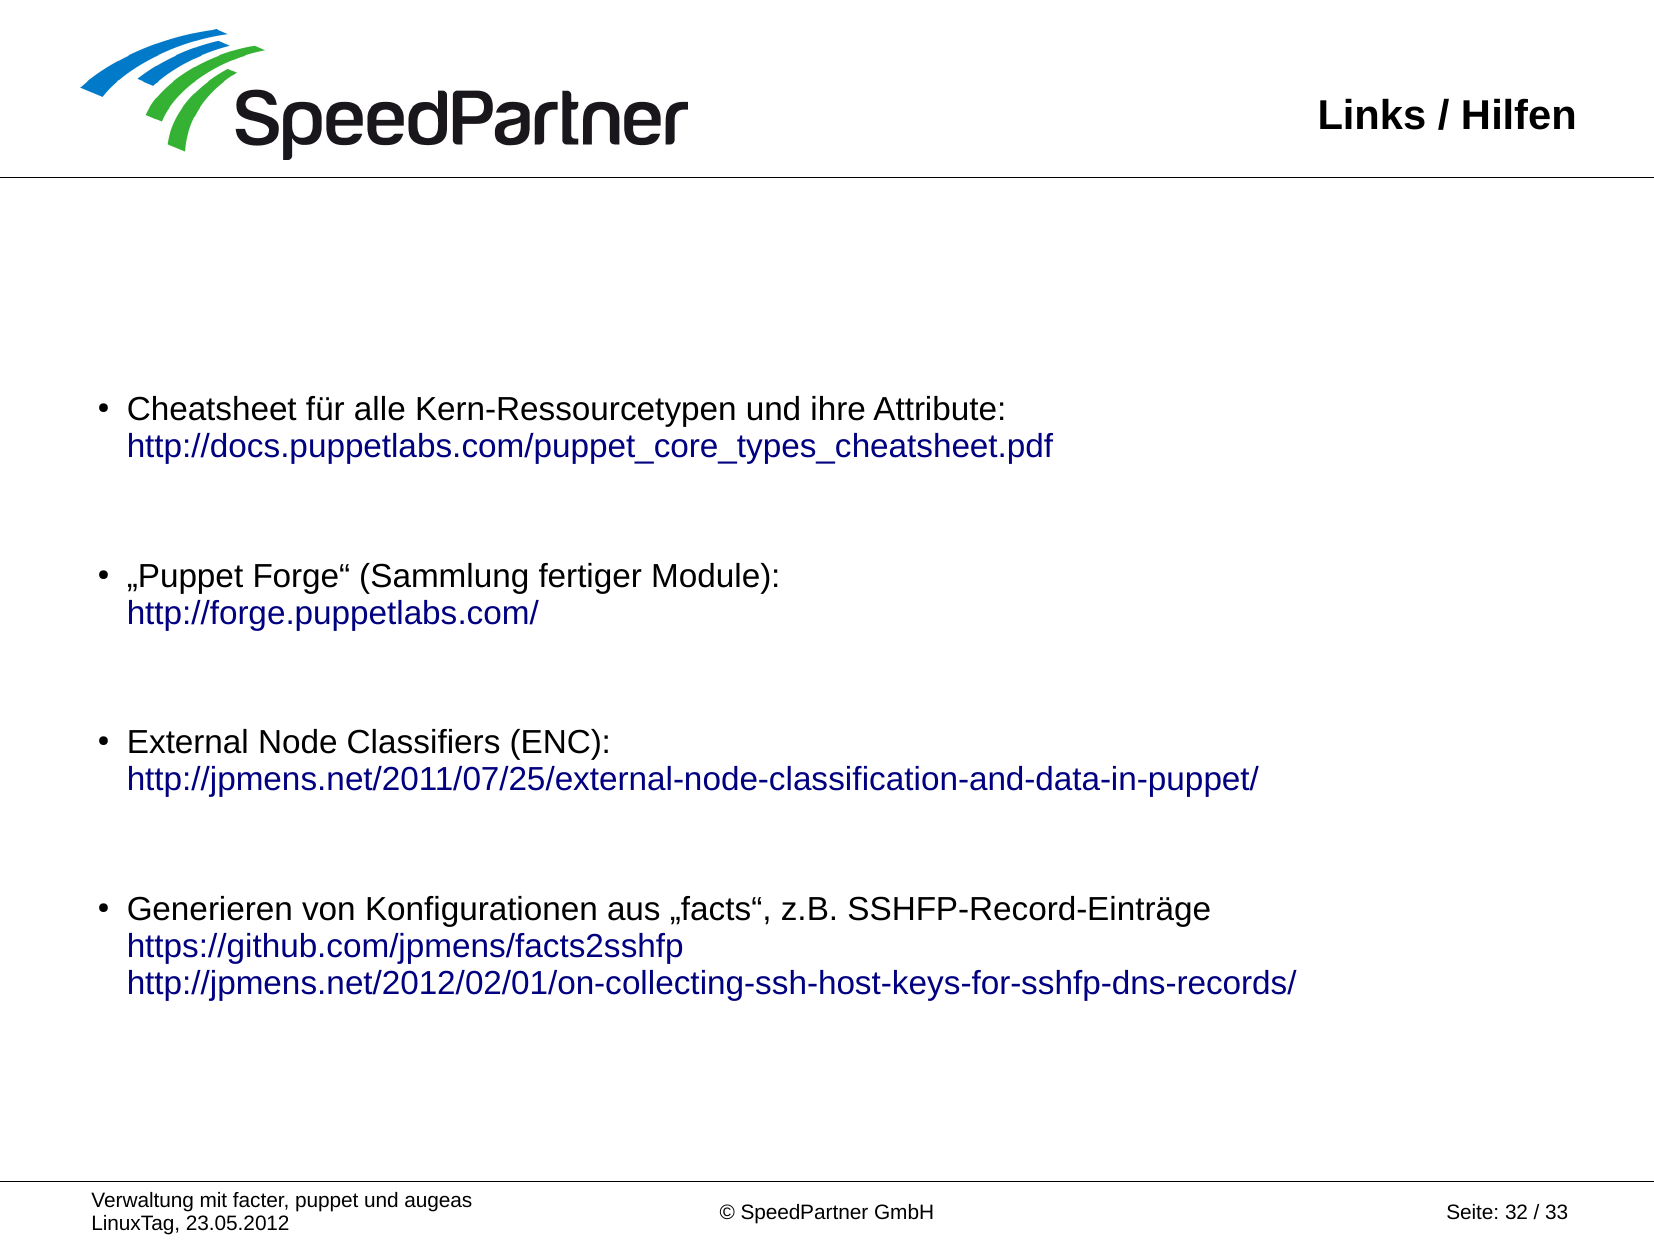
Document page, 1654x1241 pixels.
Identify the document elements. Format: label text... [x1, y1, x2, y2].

text_box Cheatsheet für alle Kern-Ressourcetypen und ihre Attribute: http://docs.puppetlabs.com/puppet_core_types_cheatsheet.pdf „Puppet Forge“ (Sammlung fertiger Module): http://forge.puppetlabs.com/ External Node Classifiers (ENC): http://jpmens.net/2011/07/25/external-node-classification-and-data-in-puppet/ Generieren von Konfigurationen aus „facts“, z.B. SSHFP-Record-Einträge https://github.com/jpmens/facts2sshfp http://jpmens.net/2012/02/01/on-collecting-ssh-host-keys-for-sshfp-dns-records/ [82, 253, 1565, 1177]
picture [80, 29, 688, 160]
title Links / Hilfen [590, 70, 1577, 160]
